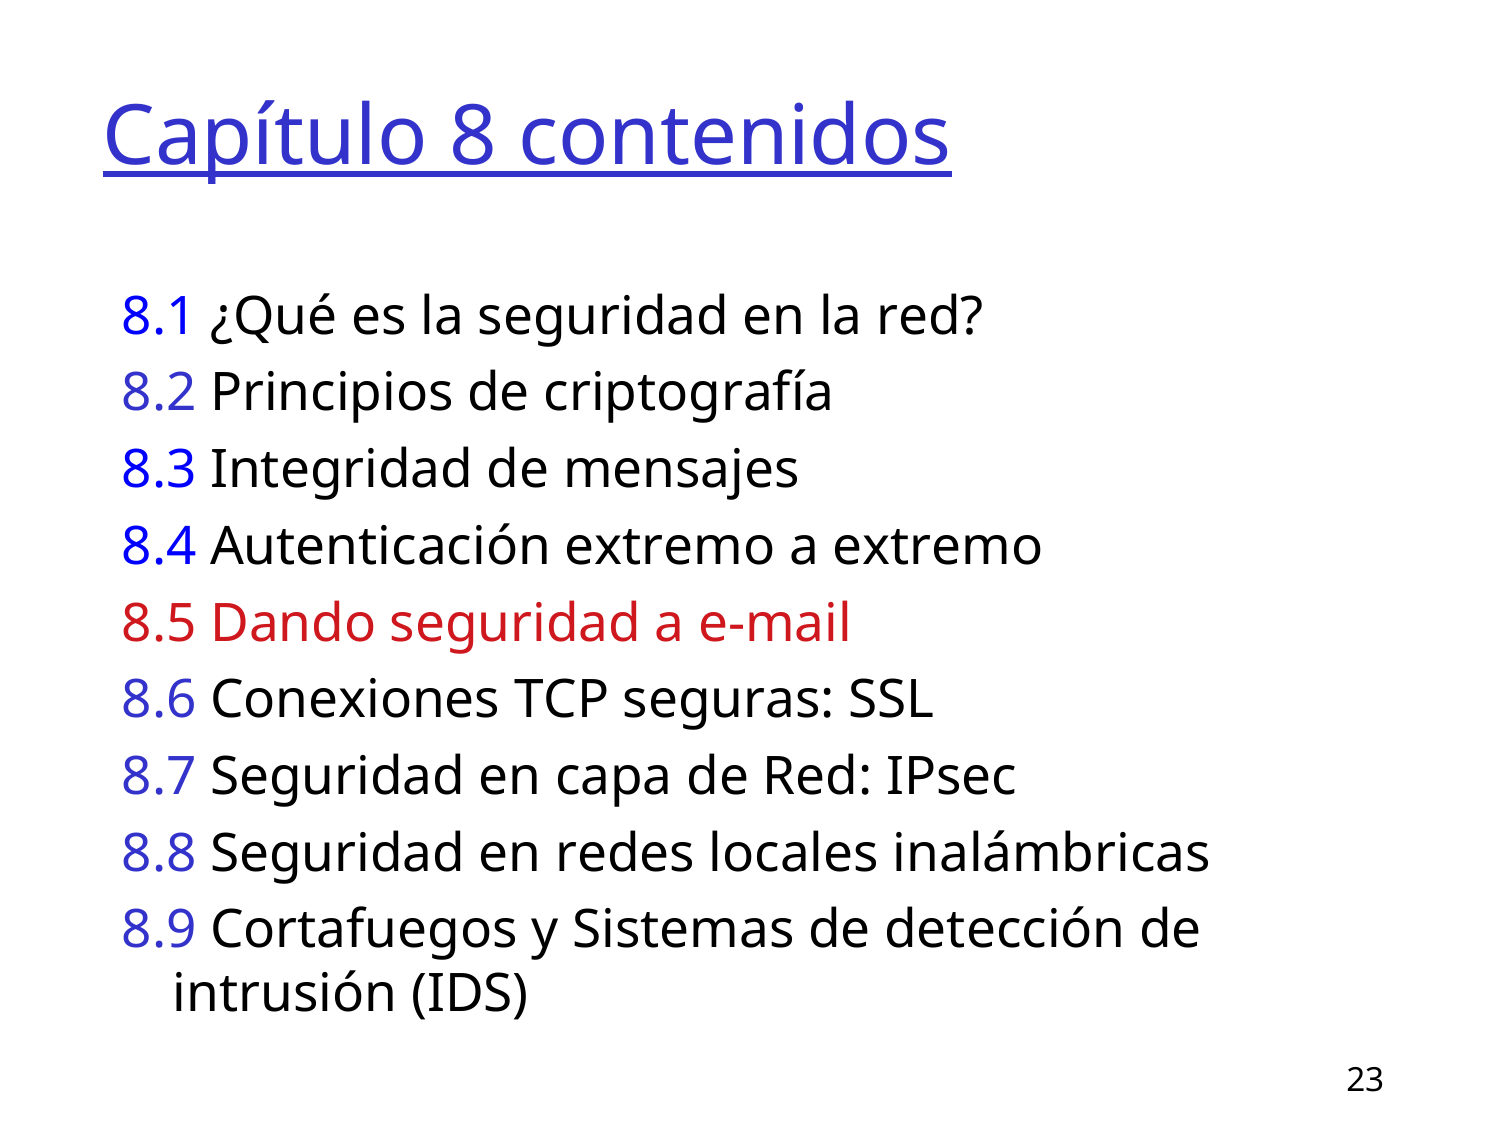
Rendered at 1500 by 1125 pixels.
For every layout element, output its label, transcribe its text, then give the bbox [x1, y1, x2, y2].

list 8.1 ¿Qué es la seguridad en la red? 8.2 Principios de criptografía 8.3 Integridad de mensajes 8.4 Autenticación extremo a extremo 8.5 Dando seguridad a e-mail 8.6 Conexiones TCP seguras: SSL 8.7 Seguridad en capa de Red: IPsec 8.8 Seguridad en redes locales inalámbricas 8.9 Cortafuegos y Sistemas de detección de intrusión (IDS) [106, 273, 1382, 1037]
title Capítulo 8 contenidos [87, 37, 1363, 225]
